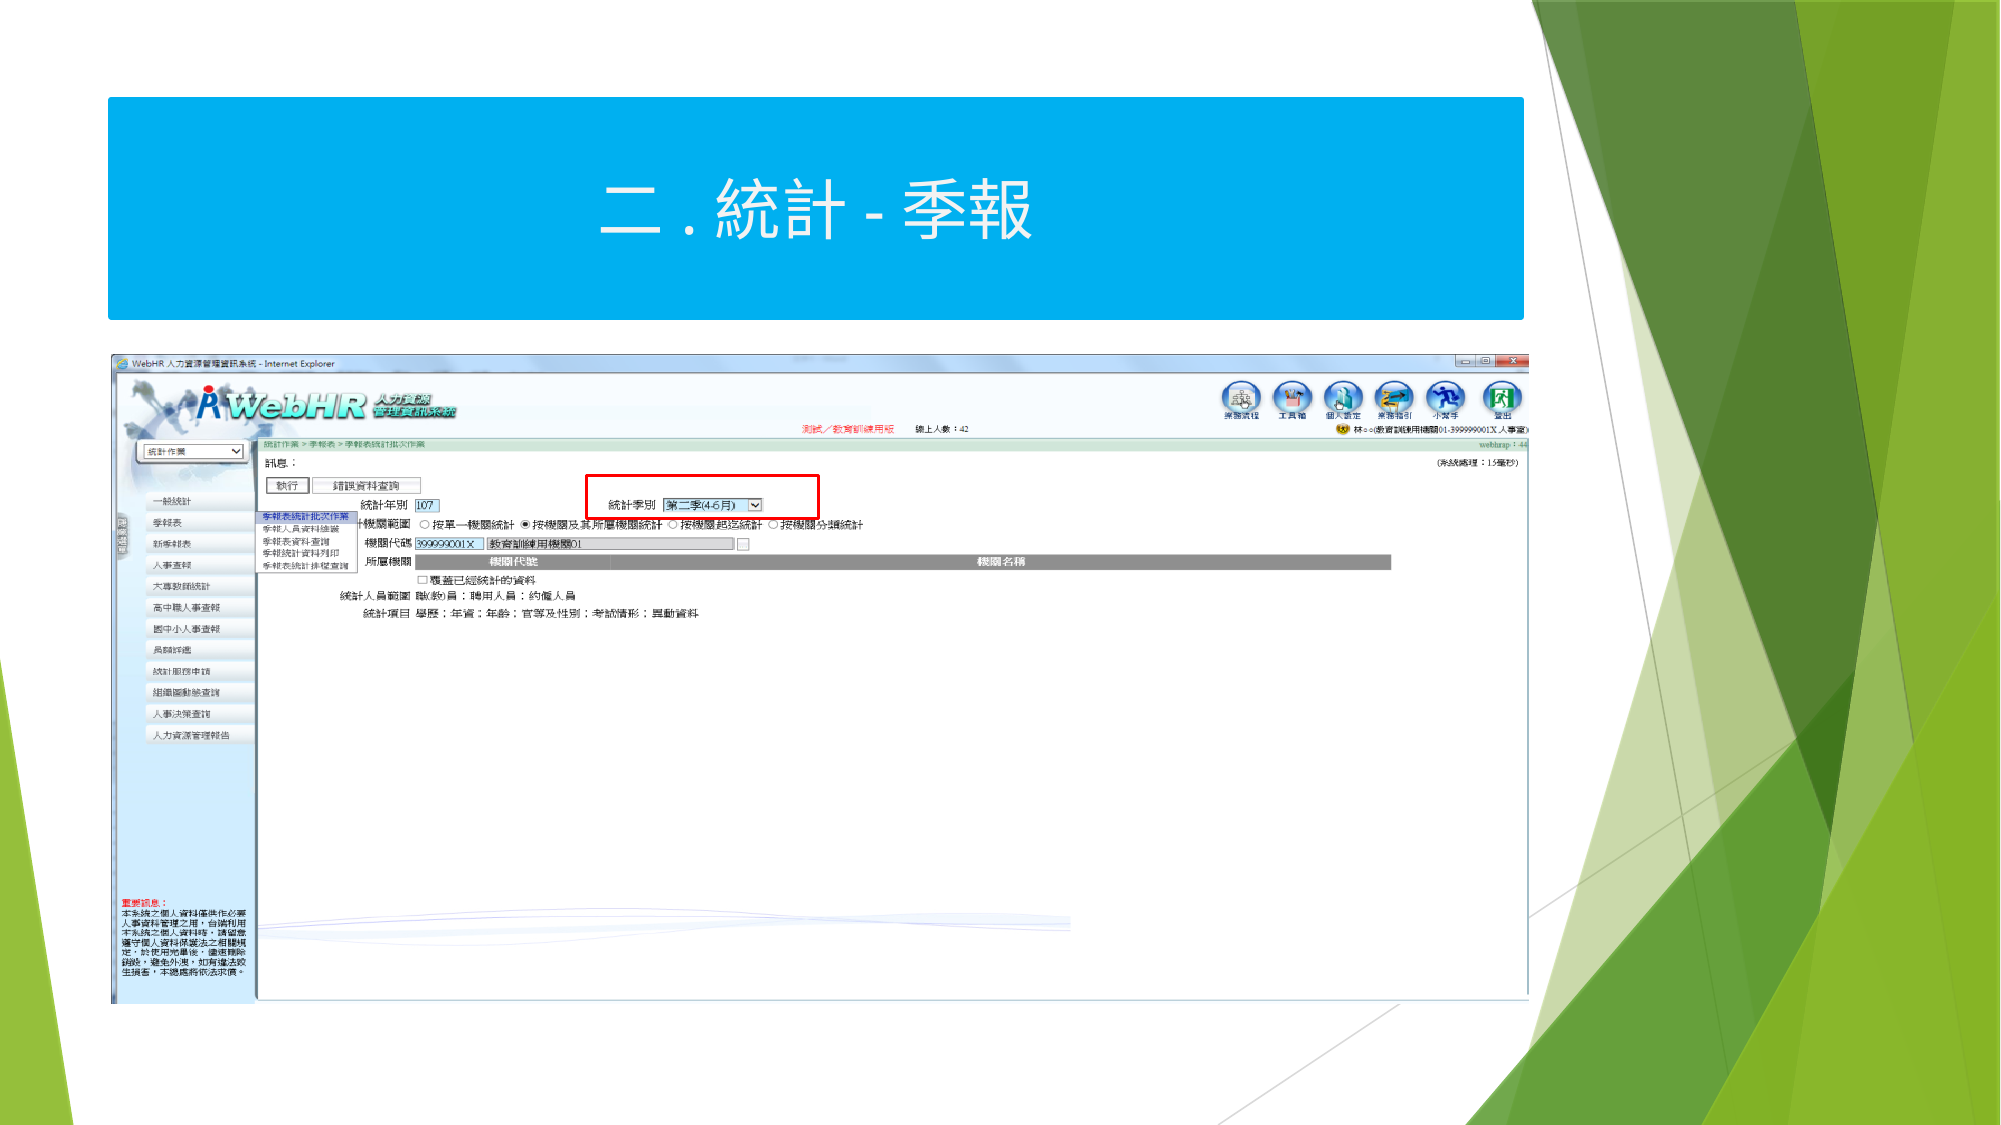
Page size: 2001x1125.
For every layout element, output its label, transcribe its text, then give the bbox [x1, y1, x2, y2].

title 二.統計-季報 [111, 99, 1522, 317]
picture [111, 354, 1529, 1004]
